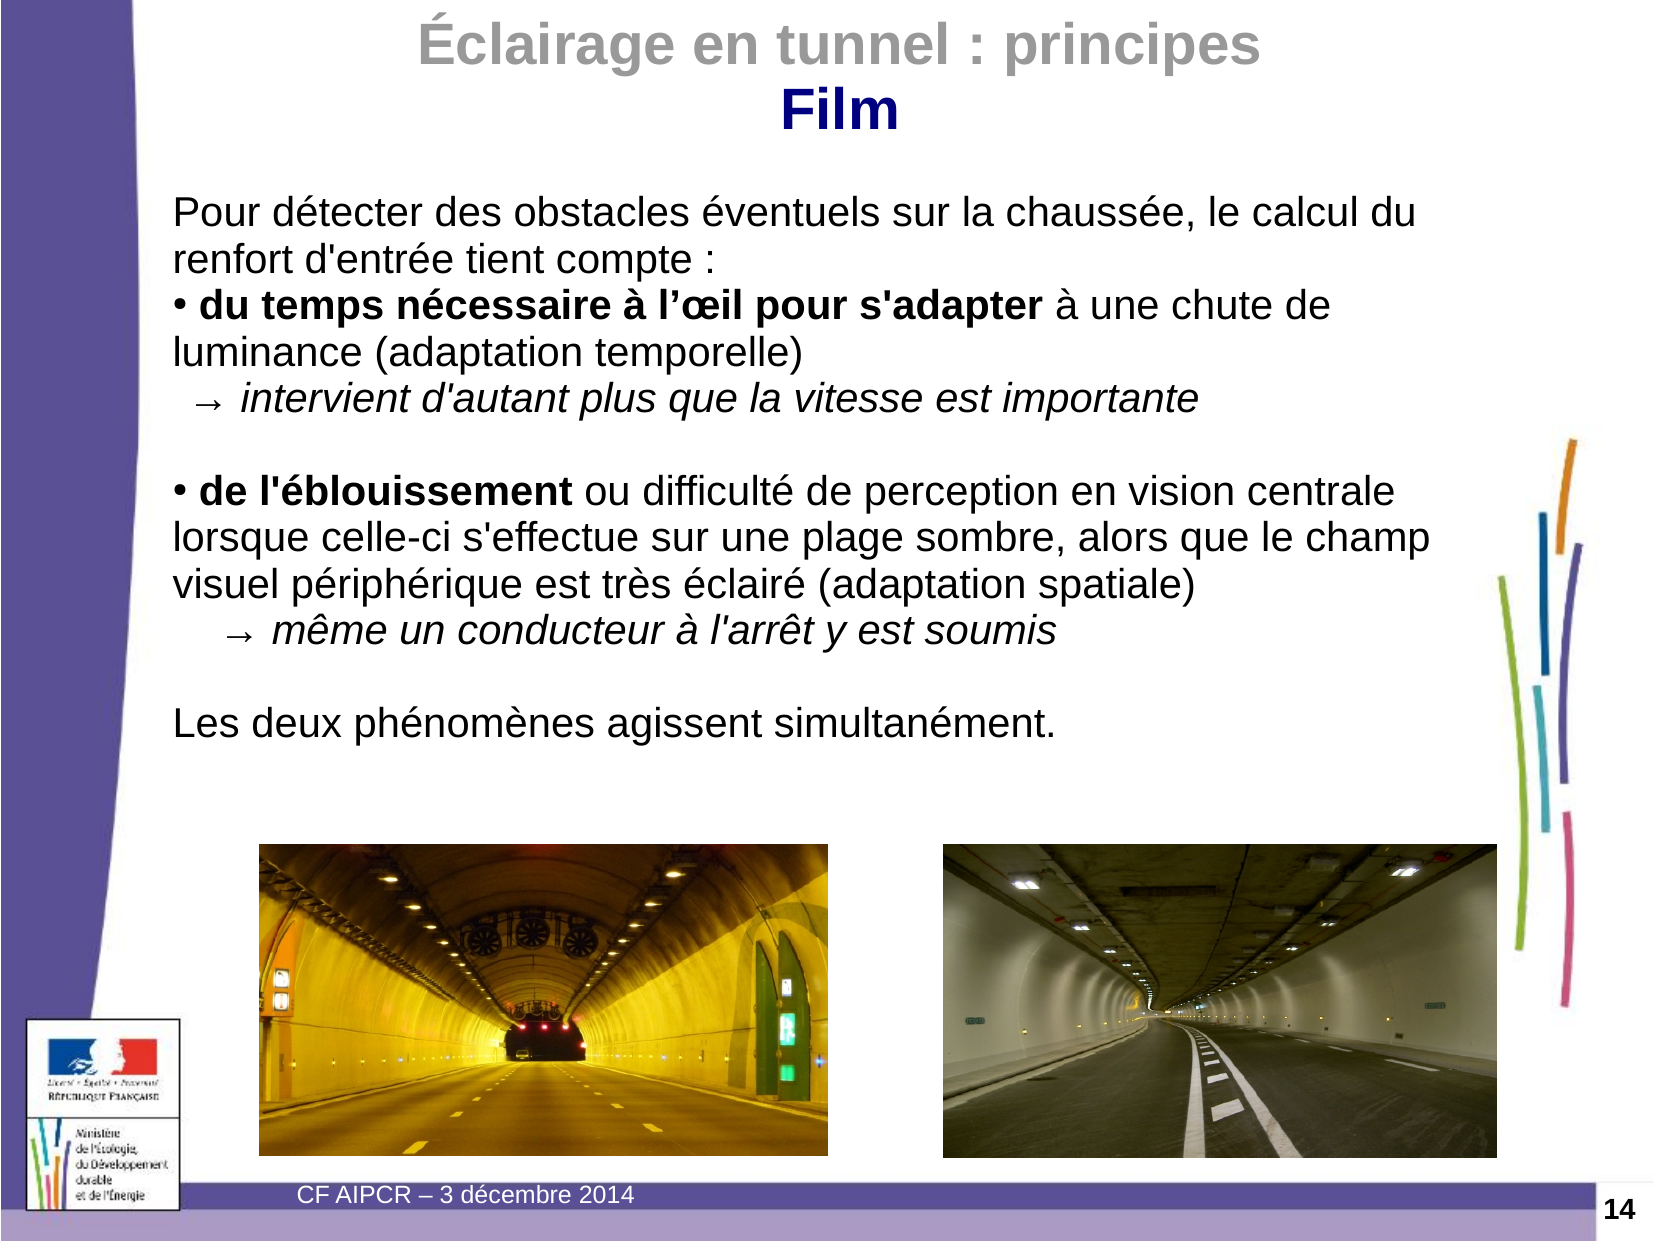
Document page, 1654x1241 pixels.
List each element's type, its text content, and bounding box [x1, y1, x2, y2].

title Éclairage en tunnel : principes Film [96, 11, 1585, 143]
text_box Pour détecter des obstacles éventuels sur la chaussée, le calcul du renfort d'entrée tient compte : du temps nécessaire à l’œil pour s'adapter à une chute de luminance (adaptation temporelle) → intervient d'autant plus que la vitesse est importante de l'éblouissement ou difficulté de perception en vision centrale lorsque celle-ci s'effectue sur une plage sombre, alors que le champ visuel périphérique est très éclairé (adaptation spatiale) → même un conducteur à l'arrêt y est soumis Les deux phénomènes agissent simultanément. [157, 181, 1449, 1198]
text_box CF AIPCR – 3 décembre 2014 [296, 1181, 680, 1210]
picture [1, 0, 1654, 1241]
